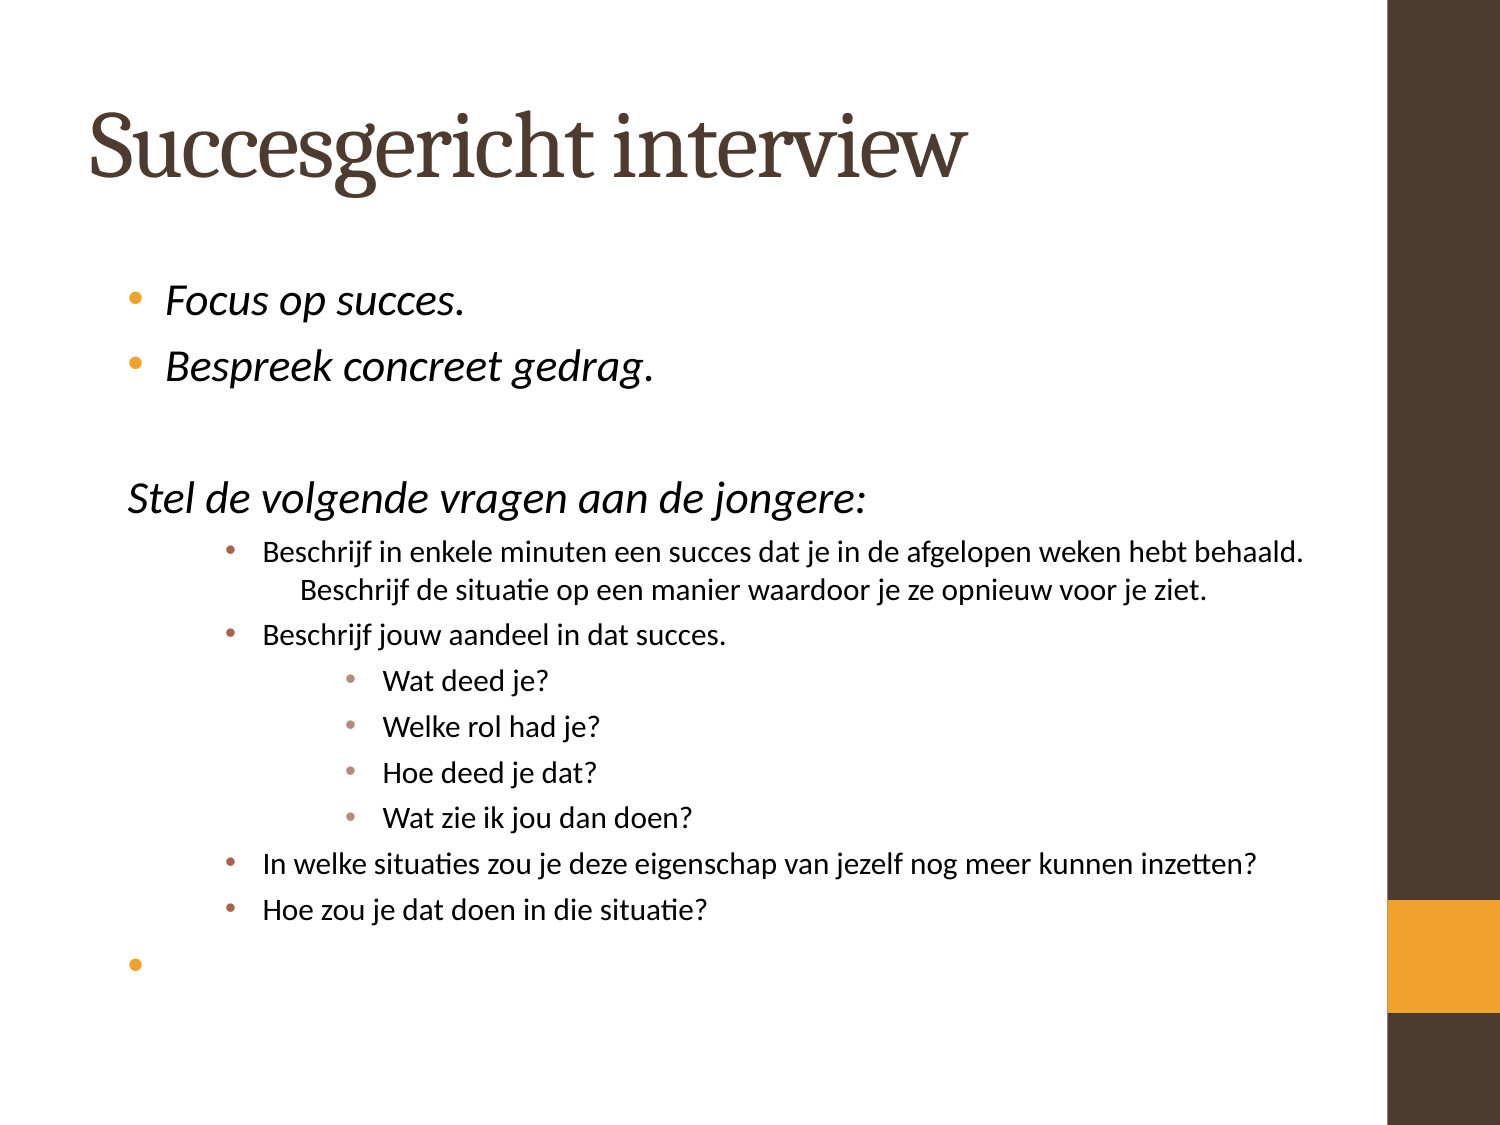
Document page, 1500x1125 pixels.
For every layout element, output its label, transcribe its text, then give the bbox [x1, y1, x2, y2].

list Focus op succes. Bespreek concreet gedrag. Stel de volgende vragen aan de jongere: Beschrijf in enkele minuten een succes dat je in de afgelopen weken hebt behaald. Beschrijf de situatie op een manier waardoor je ze opnieuw voor je ziet. Beschrijf jouw aandeel in dat succes. Wat deed je? Welke rol had je? Hoe deed je dat? Wat zie ik jou dan doen? In welke situaties zou je deze eigenschap van jezelf nog meer kunnen inzetten? Hoe zou je dat doen in die situatie? [75, 262, 1326, 1051]
title Succesgericht interview [75, 45, 1326, 233]
